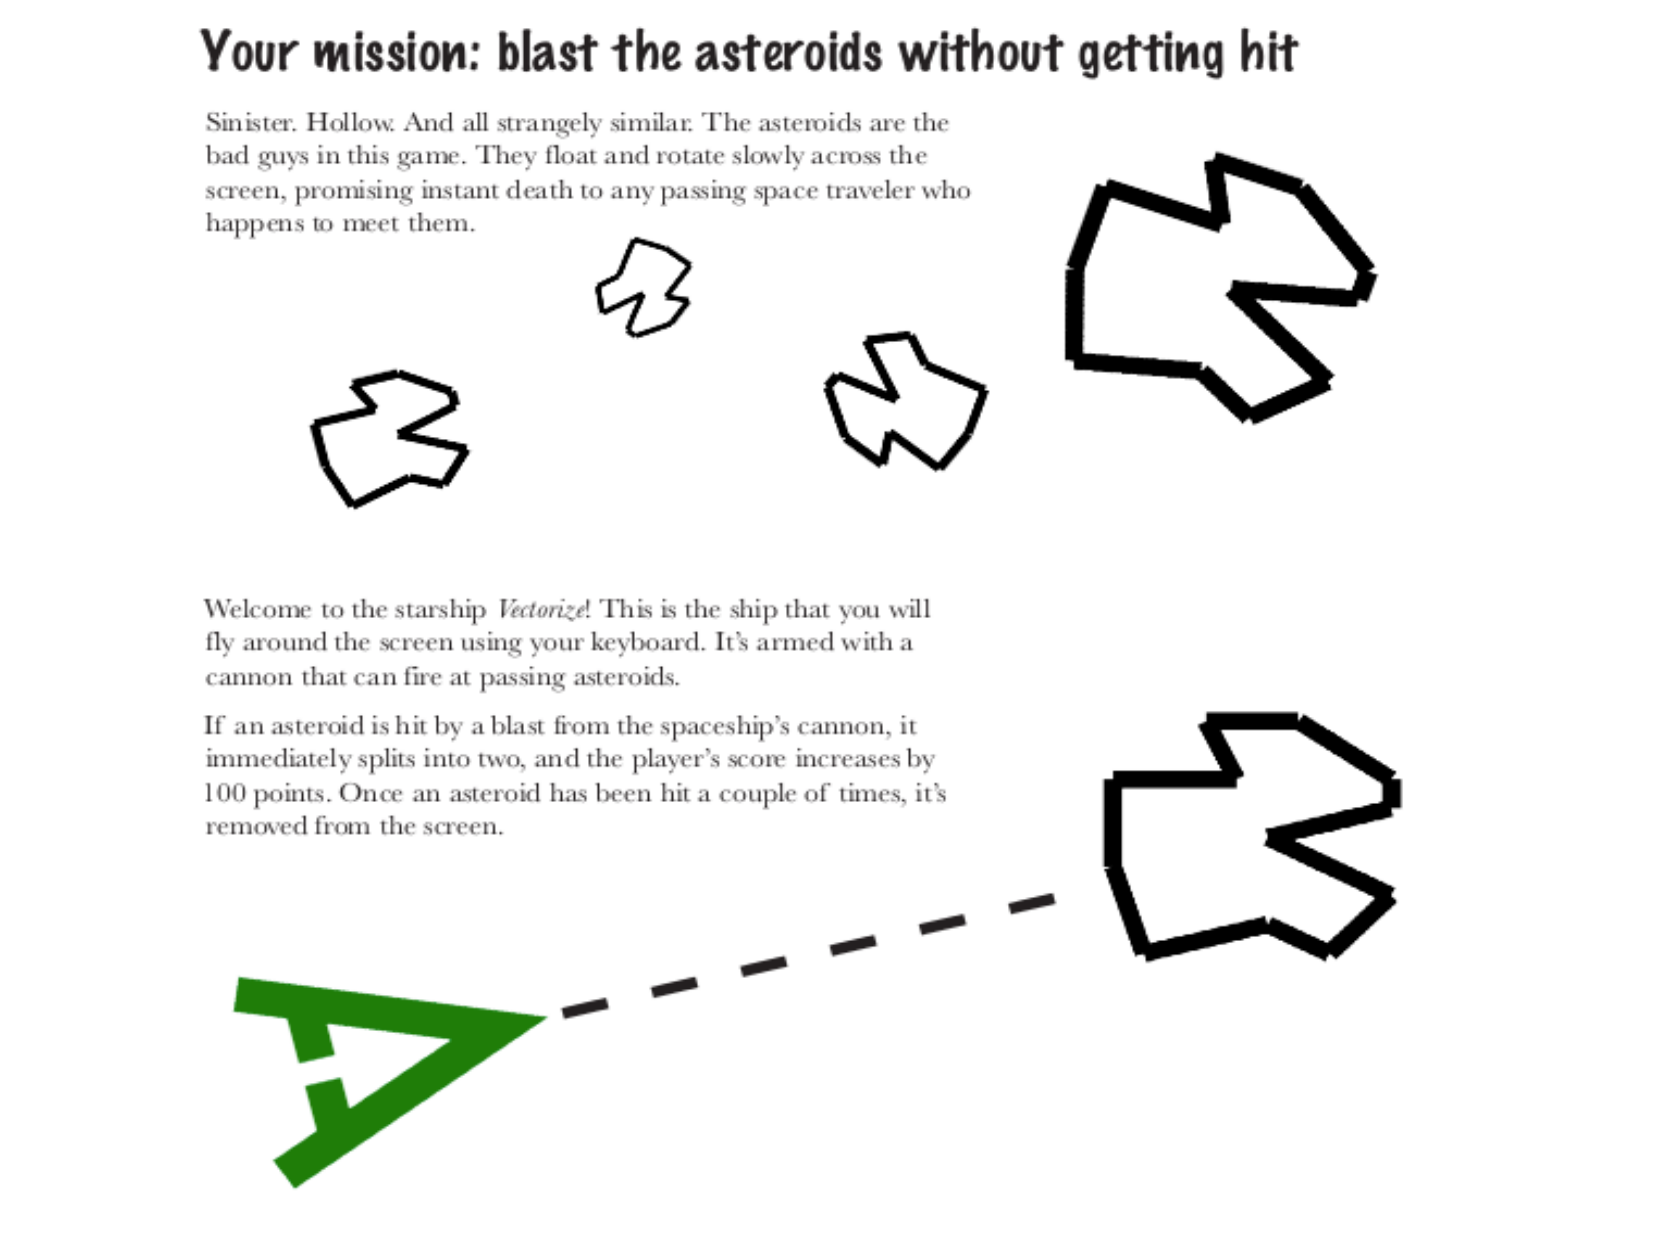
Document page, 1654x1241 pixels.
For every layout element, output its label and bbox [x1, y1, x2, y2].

picture [141, 23, 1477, 1217]
